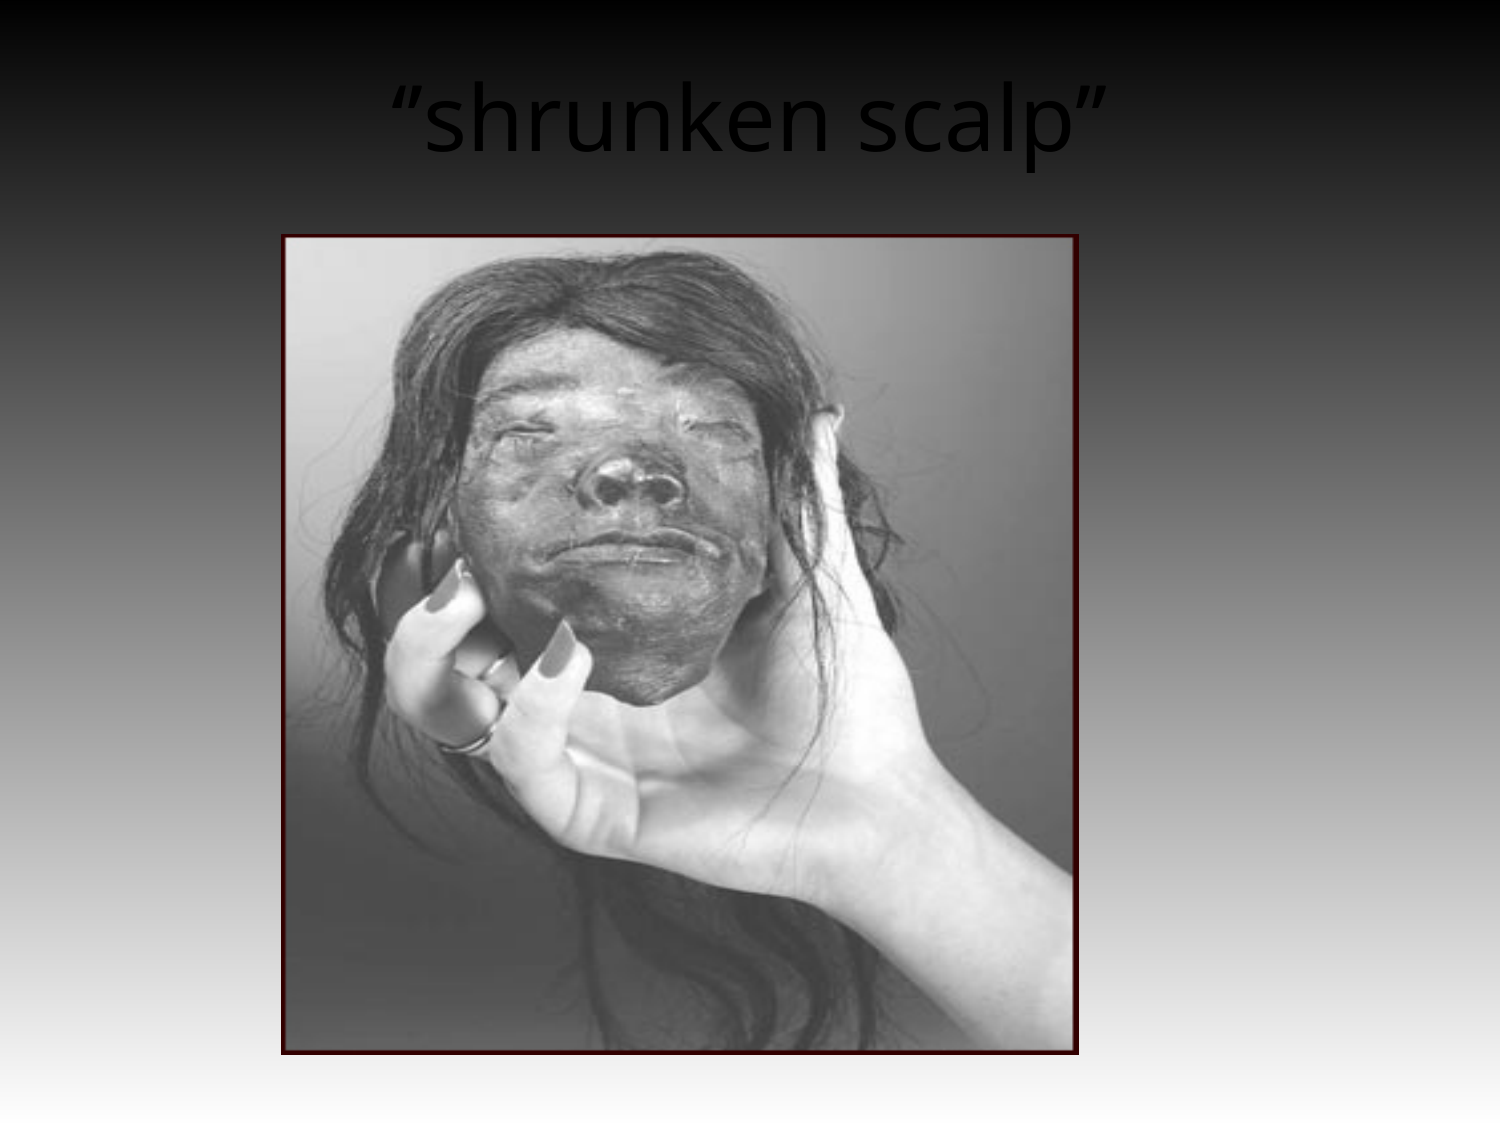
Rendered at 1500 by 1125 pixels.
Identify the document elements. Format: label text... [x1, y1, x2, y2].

picture [281, 234, 1079, 1055]
title ‘’shrunken scalp’’ [75, 45, 1425, 233]
